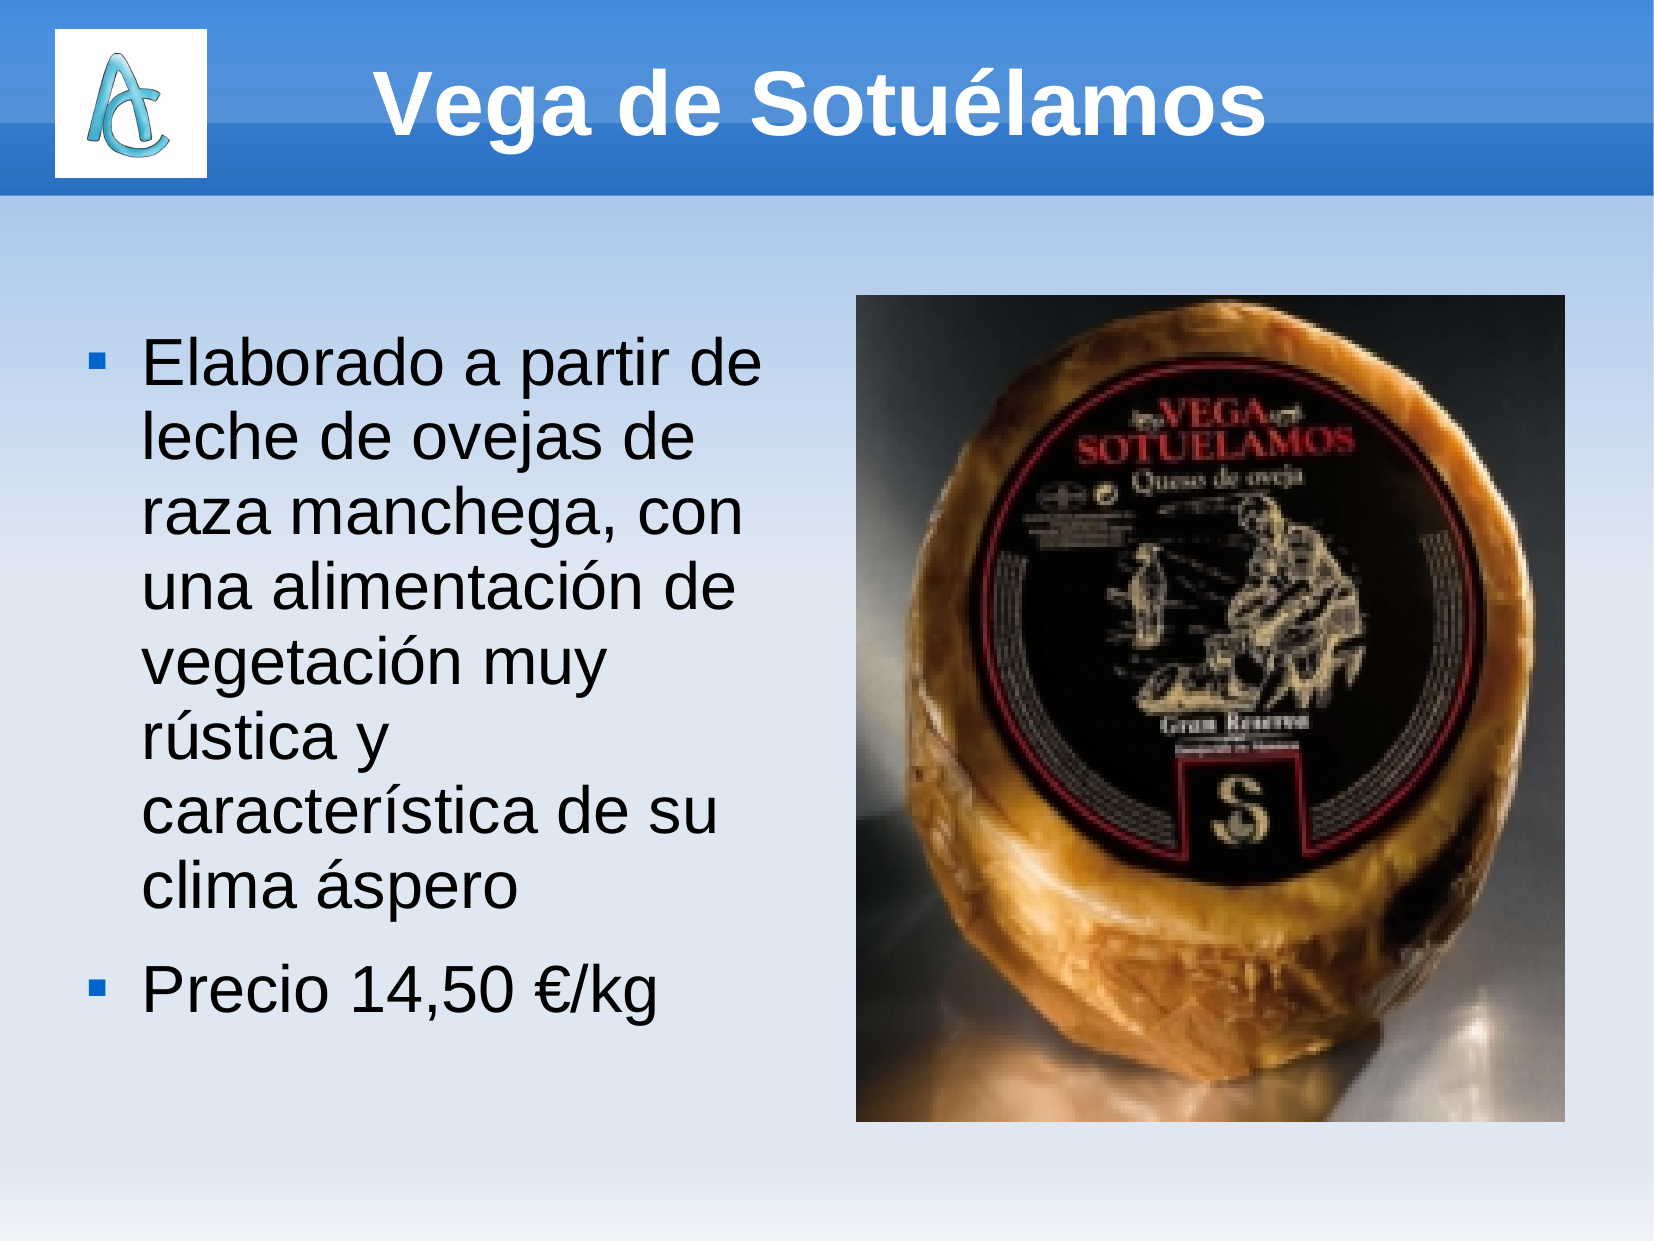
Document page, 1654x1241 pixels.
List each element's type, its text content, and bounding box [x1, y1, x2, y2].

picture [0, 0, 1654, 1241]
title Vega de Sotuélamos [76, 0, 1565, 208]
list Elaborado a partir de leche de ovejas de raza manchega, con una alimentación de vegetación muy rústica y característica de su clima áspero Precio 14,50 €/kg [71, 324, 798, 1069]
